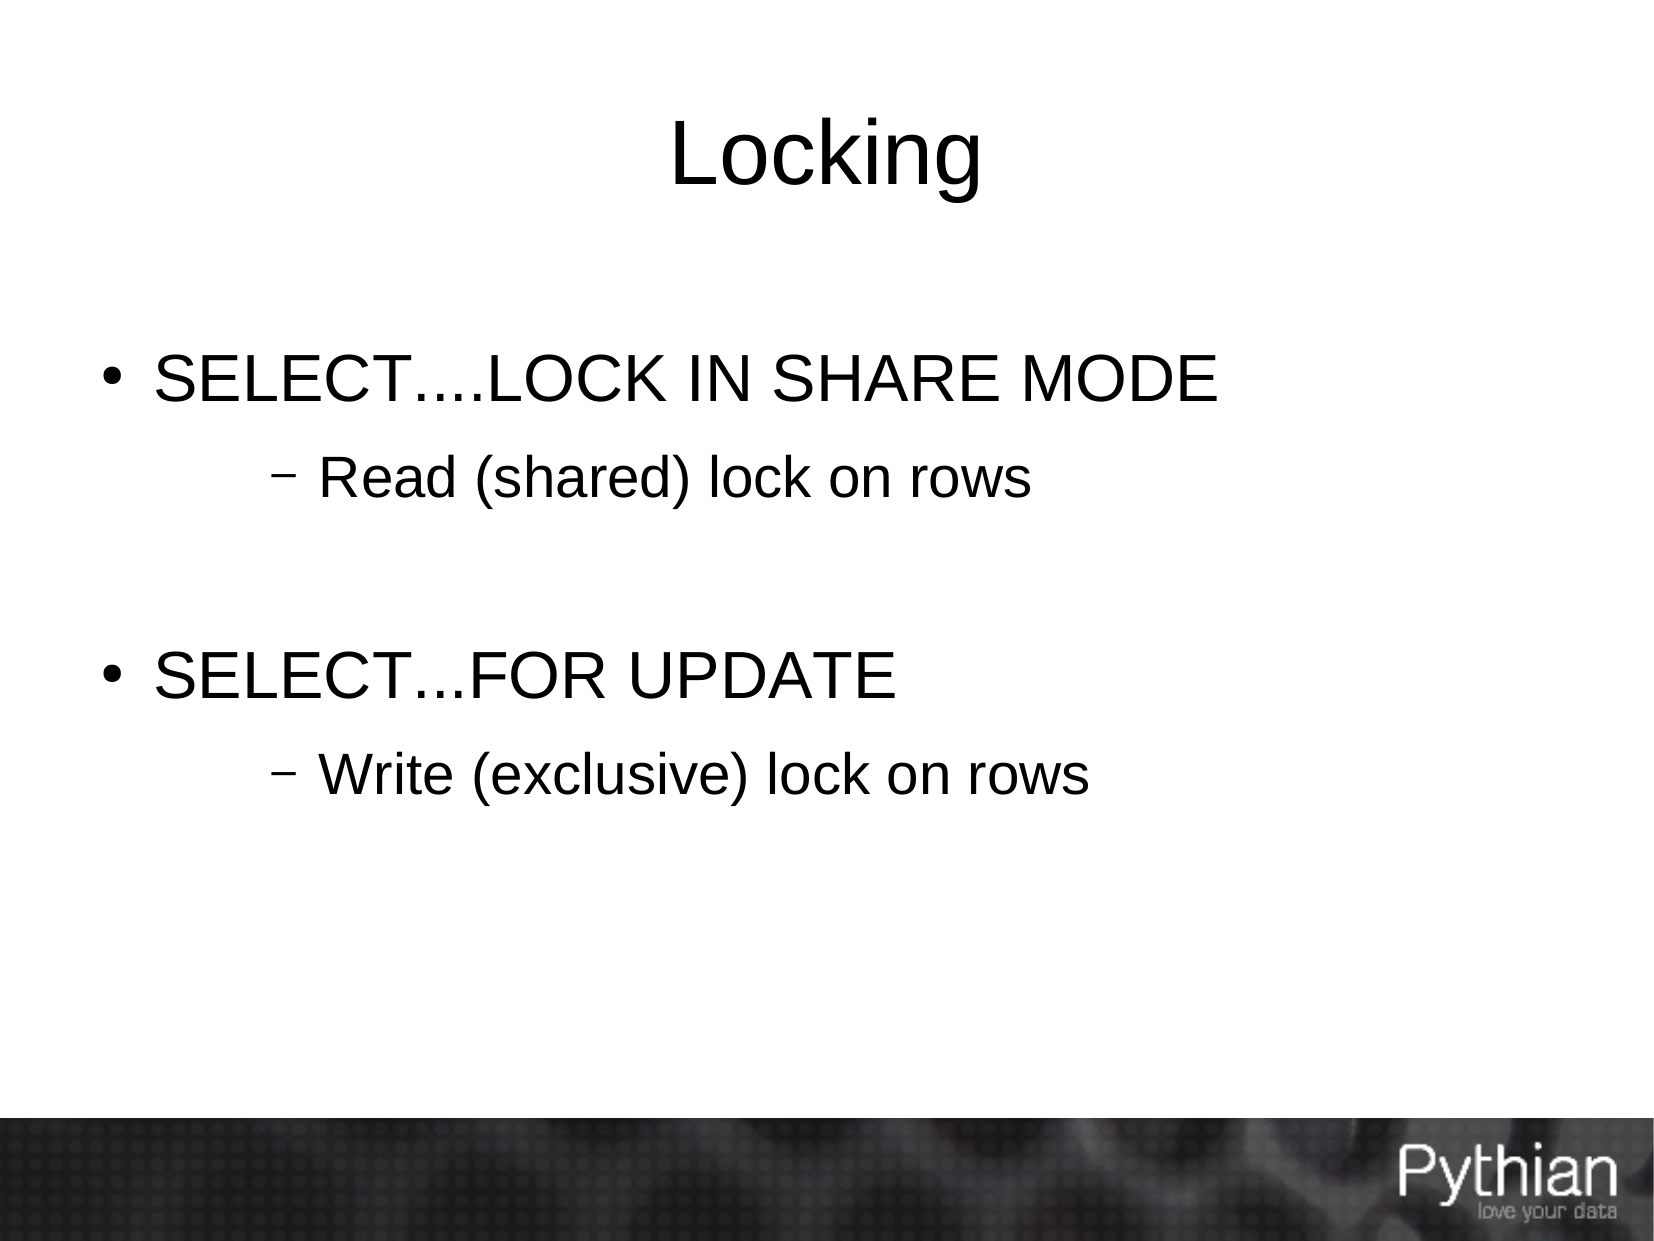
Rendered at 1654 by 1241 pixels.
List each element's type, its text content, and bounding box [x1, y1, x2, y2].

title Locking [82, 49, 1571, 236]
picture [0, 1118, 1654, 1241]
list SELECT....LOCK IN SHARE MODE Read (shared) lock on rows SELECT...FOR UPDATE Write (exclusive) lock on rows [82, 236, 1571, 1093]
